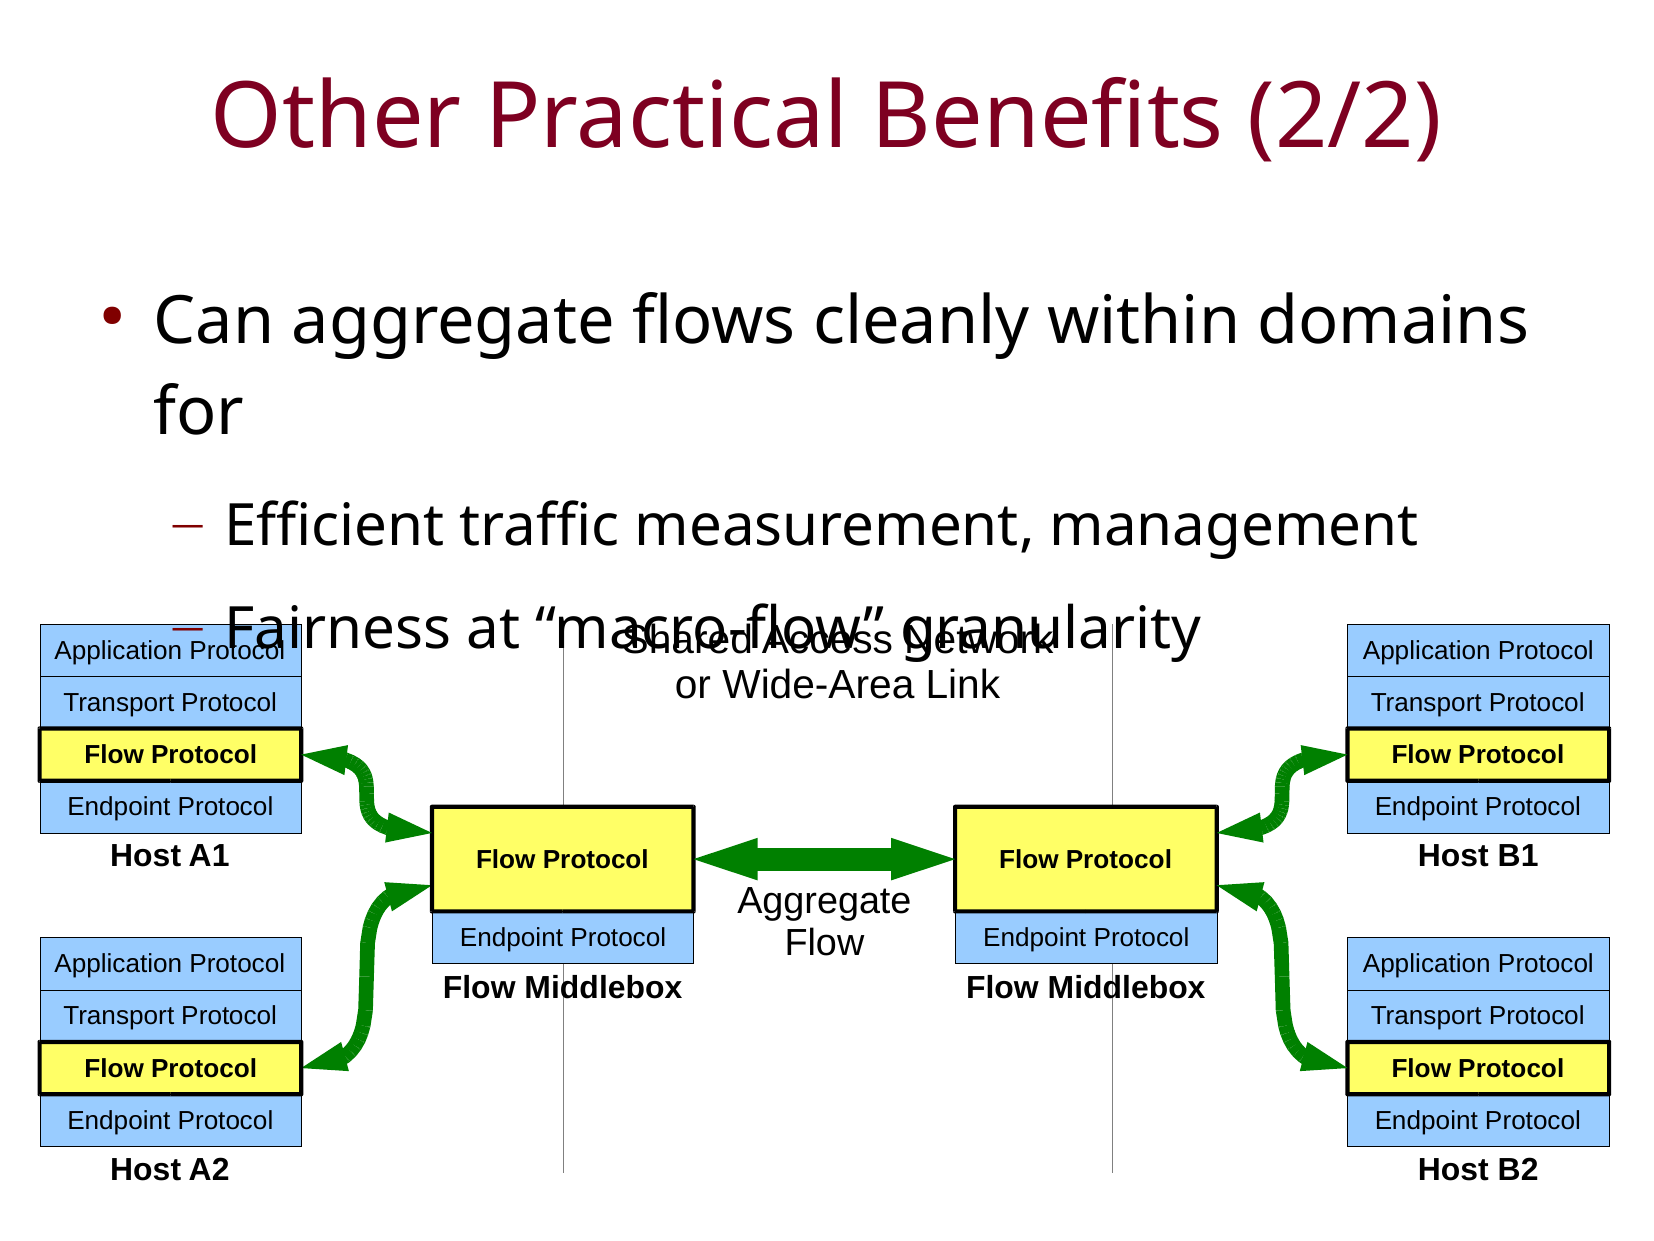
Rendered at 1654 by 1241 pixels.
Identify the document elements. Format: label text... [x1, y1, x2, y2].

title Other Practical Benefits (2/2) [82, 8, 1571, 216]
picture [37, 611, 1613, 1201]
list Can aggregate flows cleanly within domains for Efficient traffic measurement, management Fairness at “macro-flow” granularity [82, 272, 1576, 1183]
